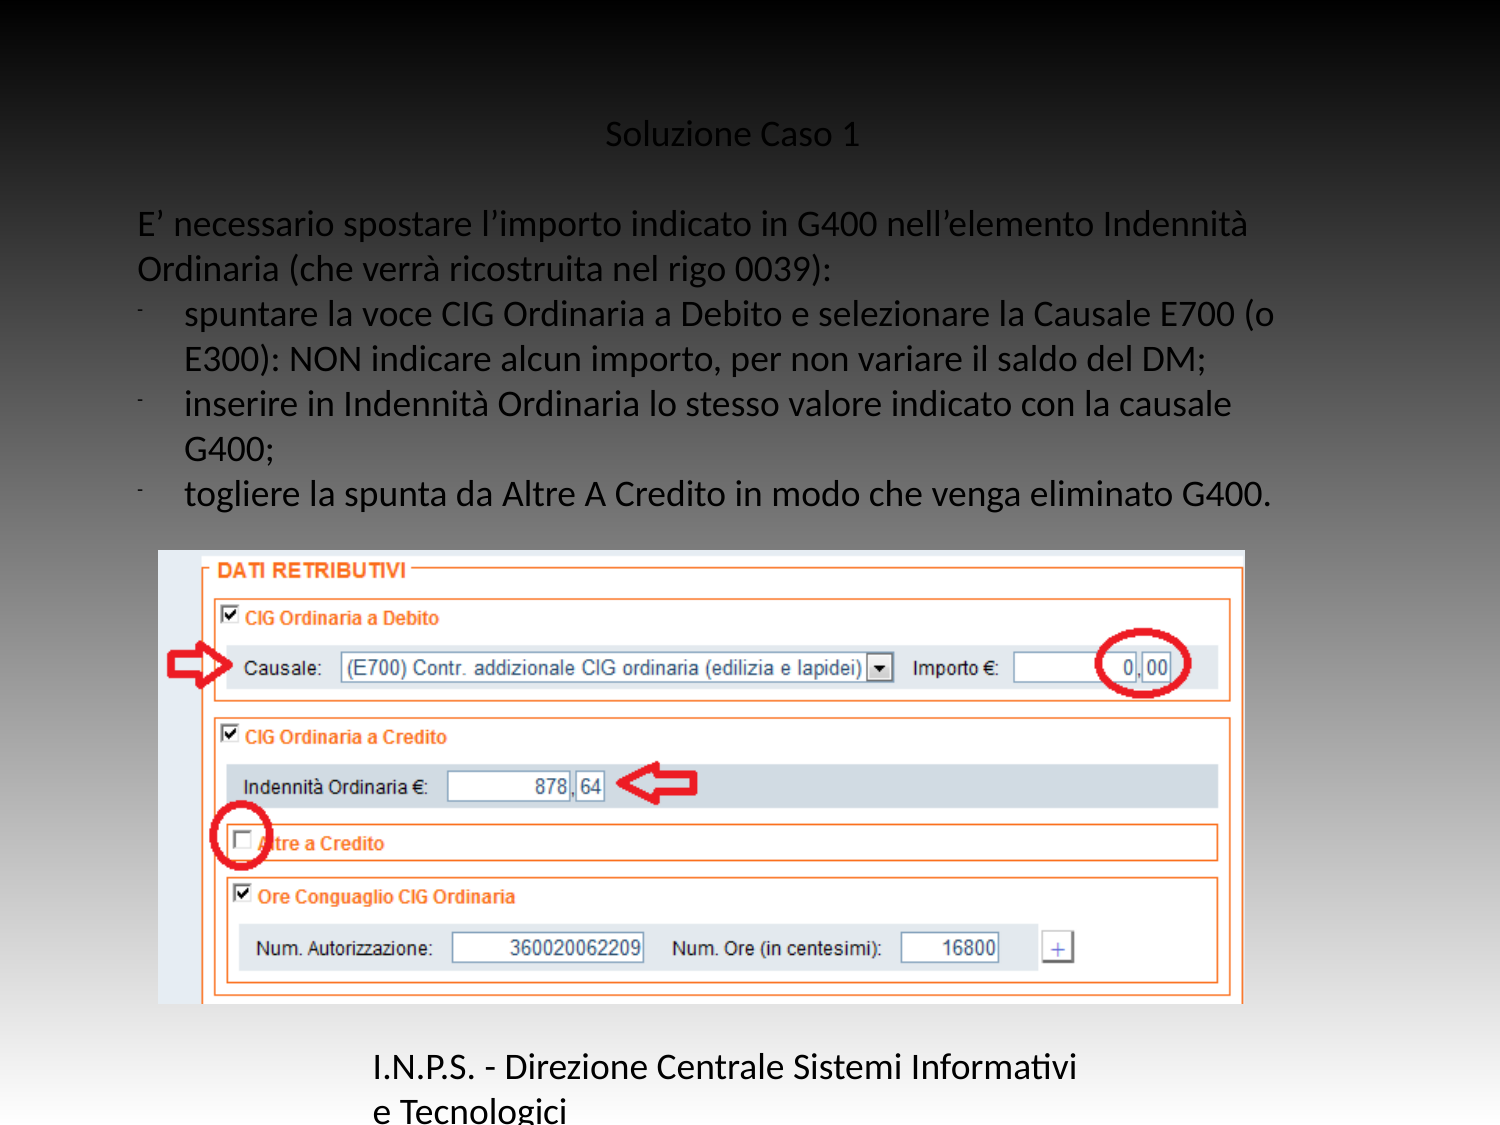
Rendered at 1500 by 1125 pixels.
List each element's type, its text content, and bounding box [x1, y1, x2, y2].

picture [158, 550, 1245, 1004]
footer I.N.P.S. - Direzione Centrale Sistemi Informativi e Tecnologici [357, 1035, 1103, 1095]
text_box Soluzione Caso 1 E’ necessario spostare l’importo indicato in G400 nell’elemento Indennità Ordinaria (che verrà ricostruita nel rigo 0039): spuntare la voce CIG Ordinaria a Debito e selezionare la Causale E700 (o E300): NON indicare alcun importo, per non variare il saldo del DM; inserire in Indennità Ordinaria lo stesso valore indicato con la causale G400; togliere la spunta da Altre A Credito in modo che venga eliminato G400. [122, 101, 1344, 522]
